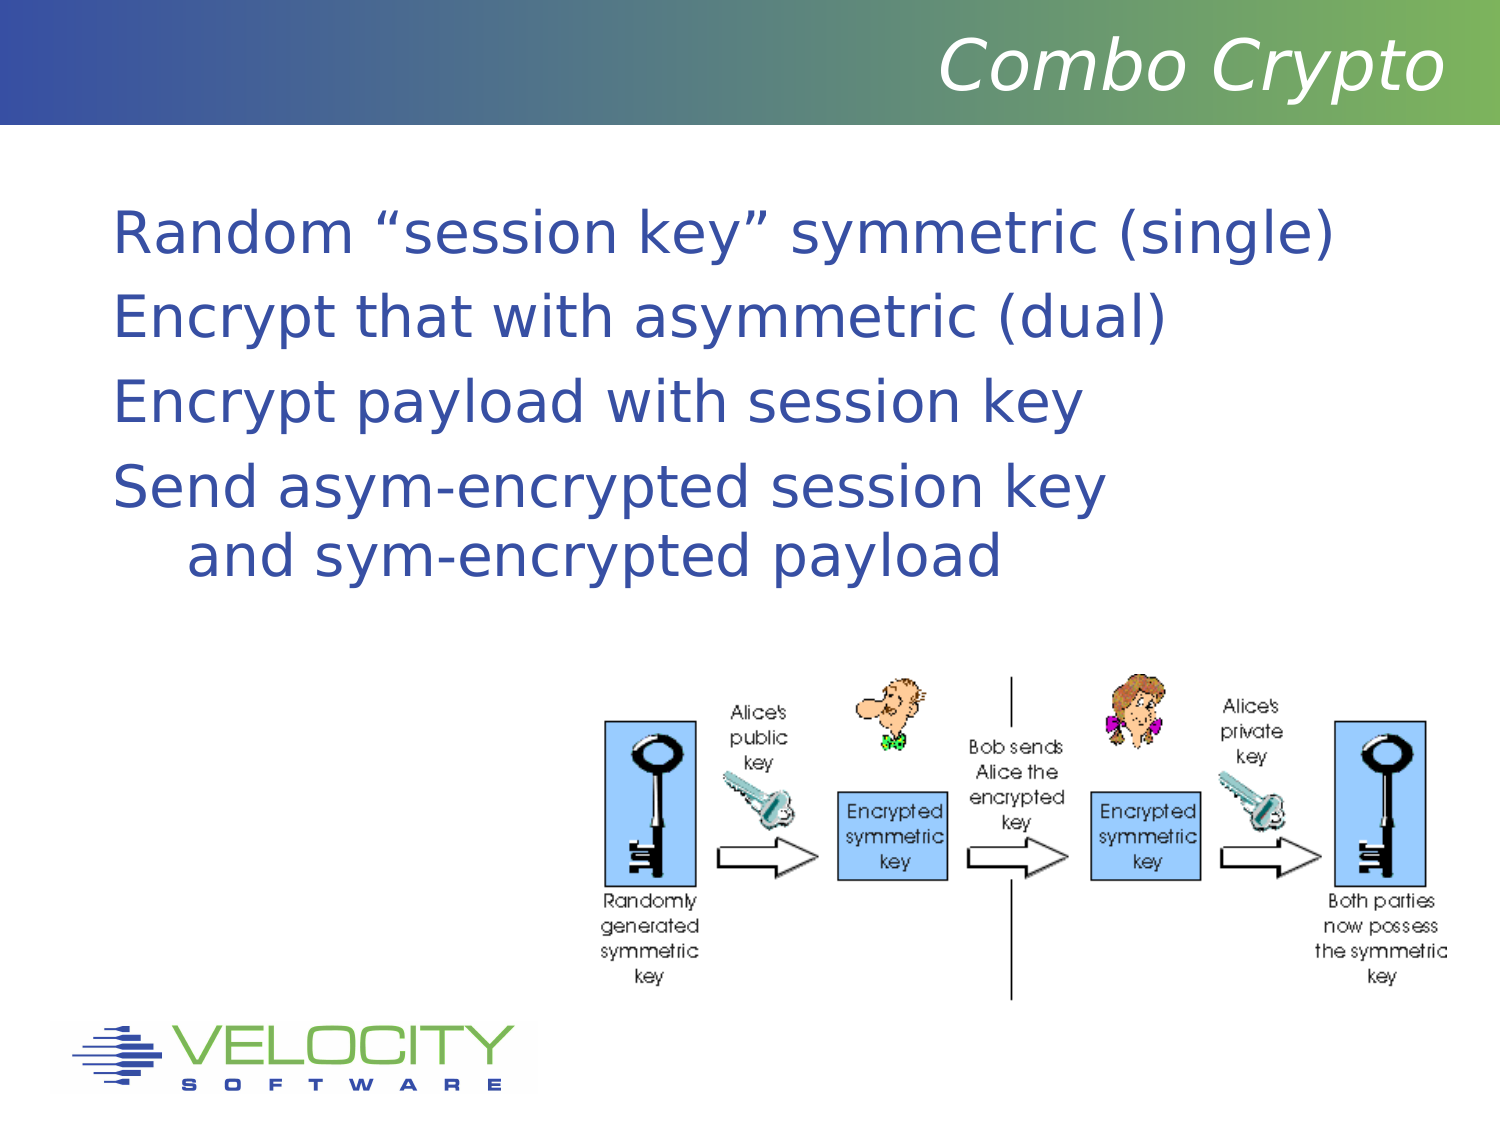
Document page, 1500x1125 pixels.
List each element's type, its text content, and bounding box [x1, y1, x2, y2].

list Random “session key” symmetric (single) Encrypt that with asymmetric (dual) Encrypt payload with session key Send asym-encrypted session key and sym-encrypted payload [70, 187, 1438, 856]
picture [600, 674, 1447, 1002]
picture [50, 1021, 538, 1094]
title Combo Crypto [62, 12, 1463, 113]
